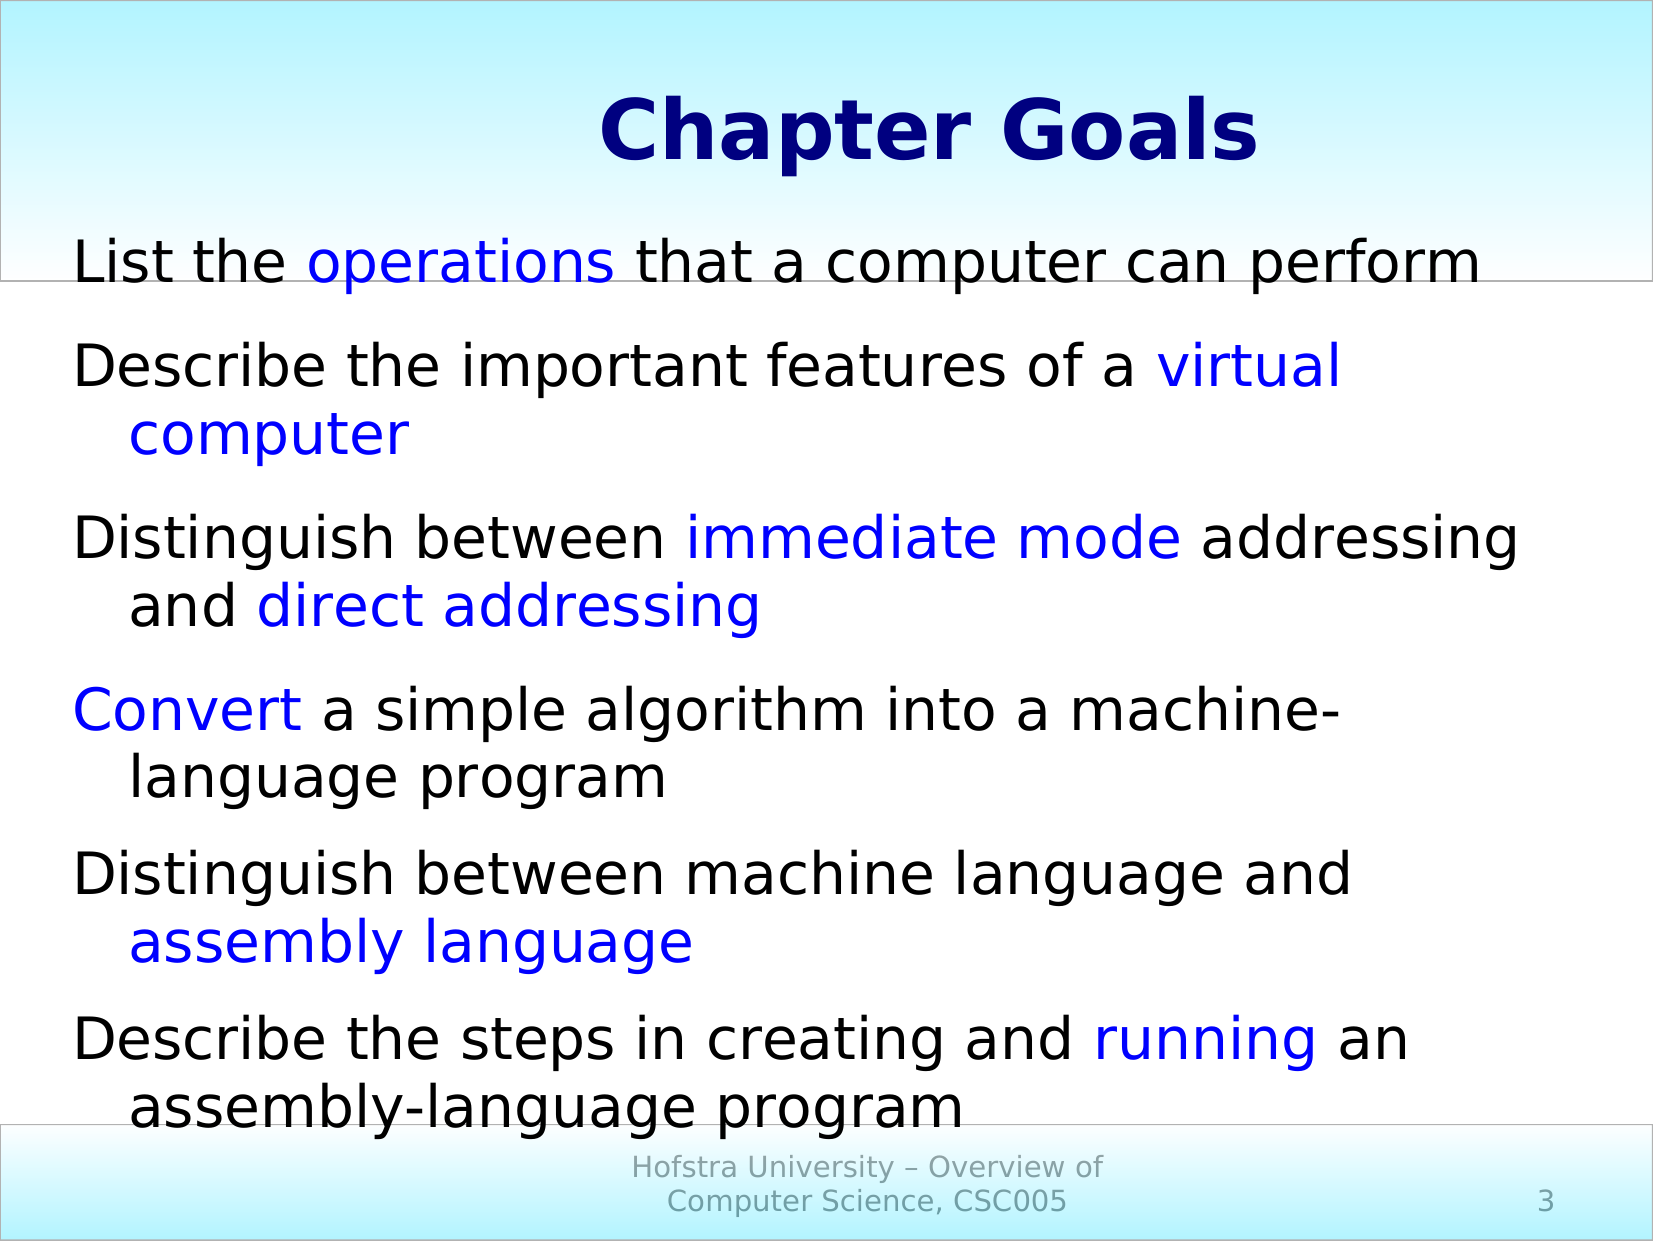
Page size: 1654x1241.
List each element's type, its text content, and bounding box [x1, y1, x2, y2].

title Chapter Goals [247, 27, 1612, 220]
list List the operations that a computer can perform Describe the important features of a virtual computer Distinguish between immediate mode addressing and direct addressing Convert a simple algorithm into a machine-language program Distinguish between machine language and assembly language Describe the steps in creating and running an assembly-language program [57, 220, 1621, 1149]
